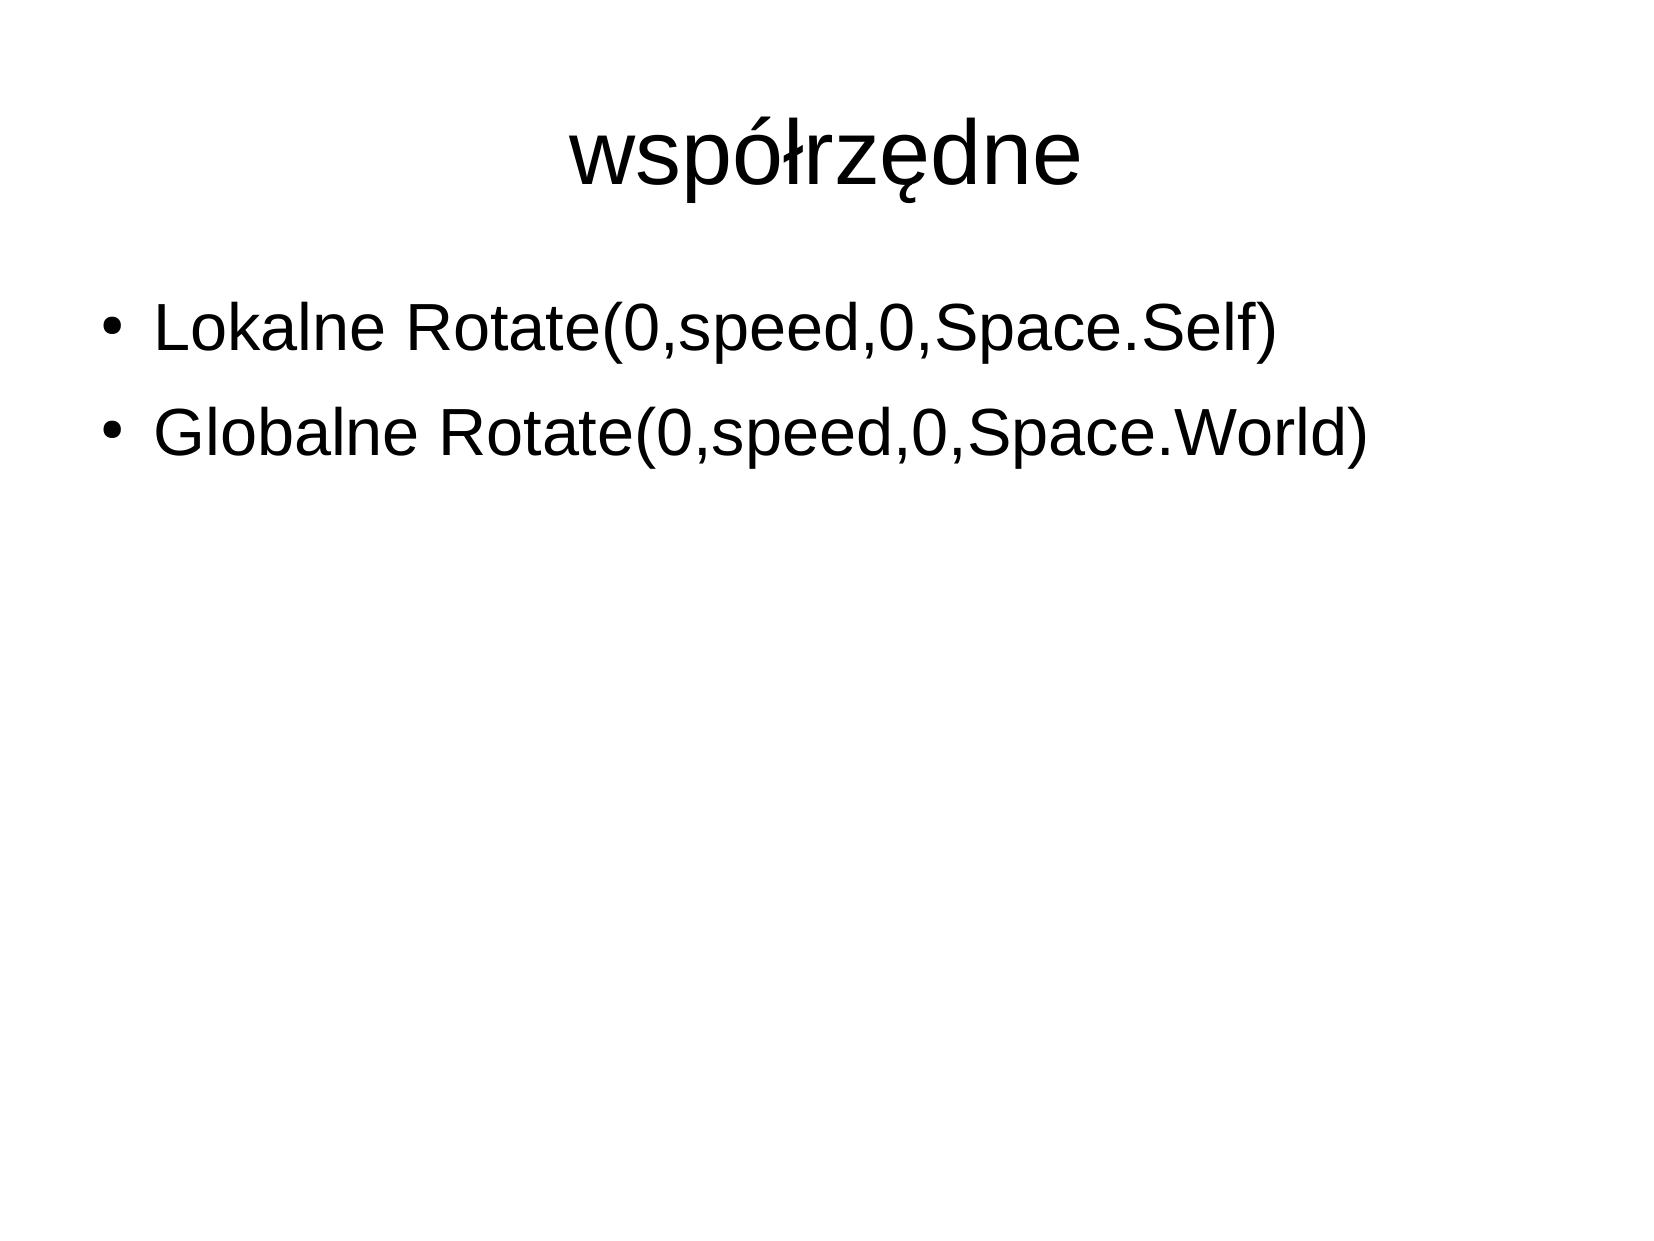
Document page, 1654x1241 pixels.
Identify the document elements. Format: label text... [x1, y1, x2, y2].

list Lokalne Rotate(0,speed,0,Space.Self) Globalne Rotate(0,speed,0,Space.World) [82, 290, 1571, 1010]
title współrzędne [82, 49, 1571, 257]
